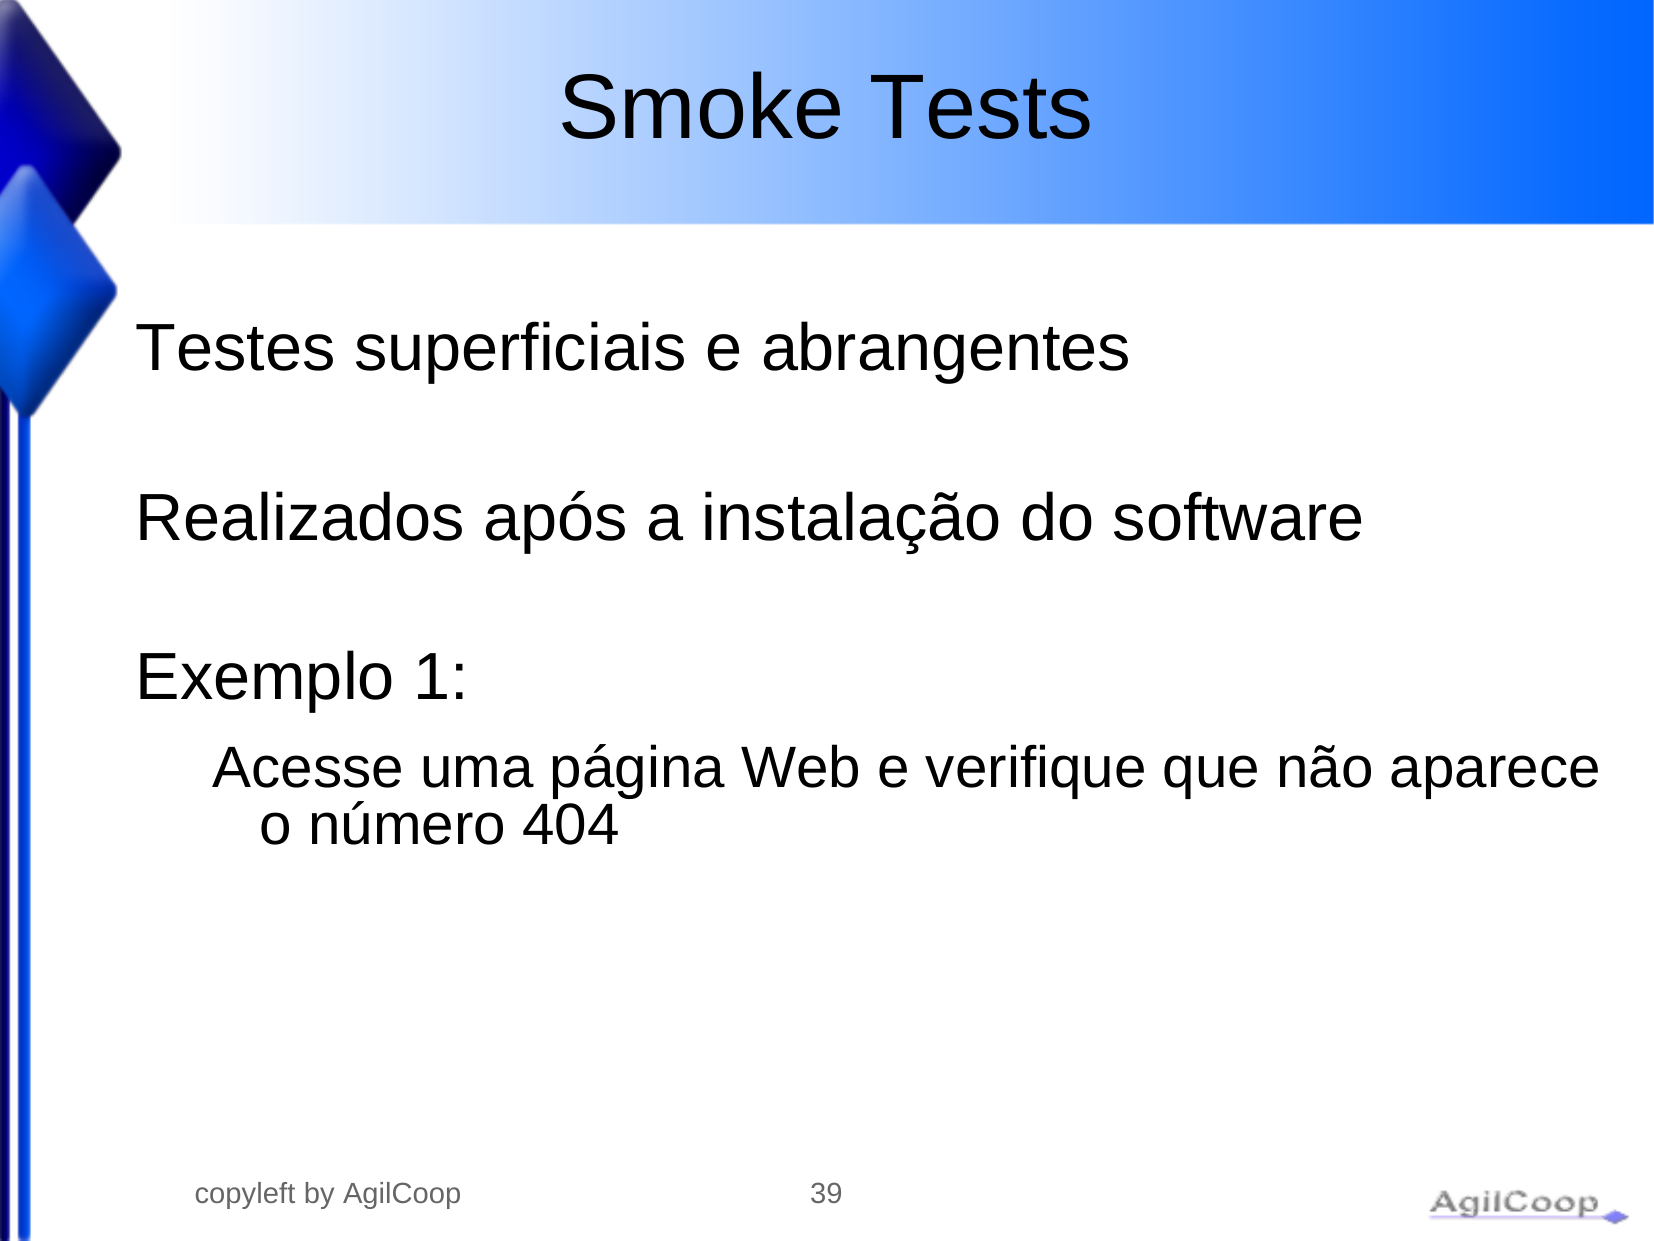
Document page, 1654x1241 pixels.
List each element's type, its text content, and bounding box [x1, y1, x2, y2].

picture [0, 0, 1654, 1241]
list Testes superficiais e abrangentes Realizados após a instalação do software Exemplo 1: Acesse uma página Web e verifique que não aparece o número 404 [118, 318, 1607, 1117]
title Smoke Tests [82, 60, 1571, 163]
